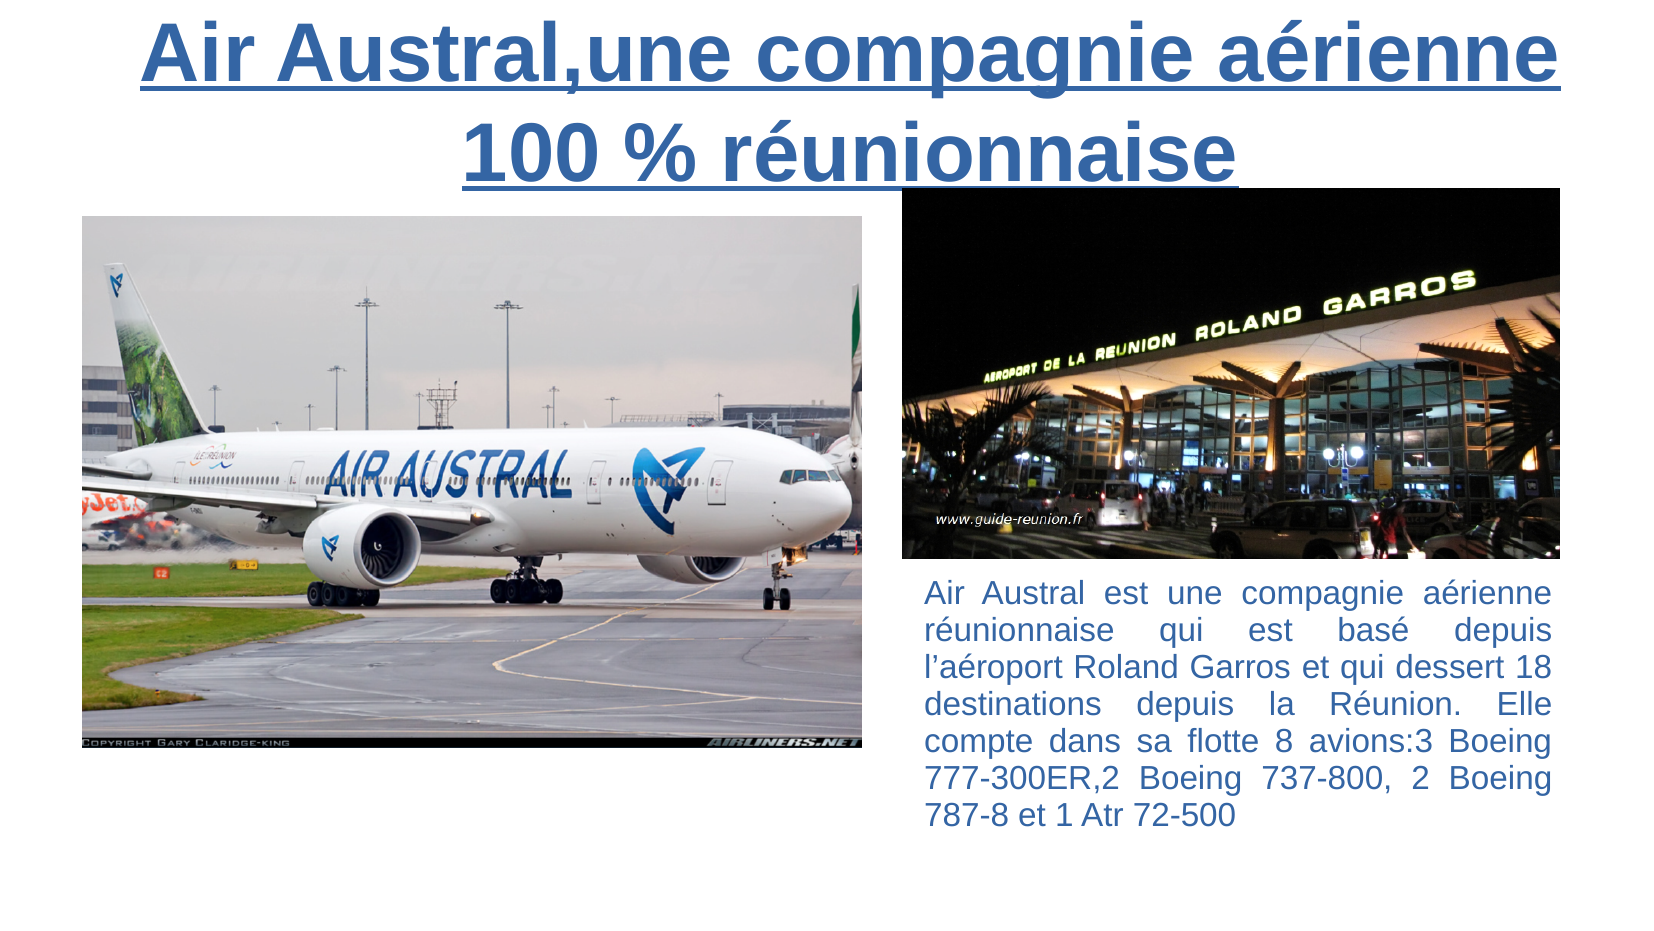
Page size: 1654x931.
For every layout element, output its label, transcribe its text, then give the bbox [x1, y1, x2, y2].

picture [902, 188, 1560, 559]
title Air Austral,une compagnie aérienne 100 % réunionnaise [118, 0, 1583, 201]
text_box Air Austral est une compagnie aérienne réunionnaise qui est basé depuis l’aéroport Roland Garros et qui dessert 18 destinations depuis la Réunion. Elle compte dans sa flotte 8 avions:3 Boeing 777-300ER,2 Boeing 737-800, 2 Boeing 787-8 et 1 Atr 72-500 [909, 566, 1571, 892]
picture [82, 217, 862, 748]
